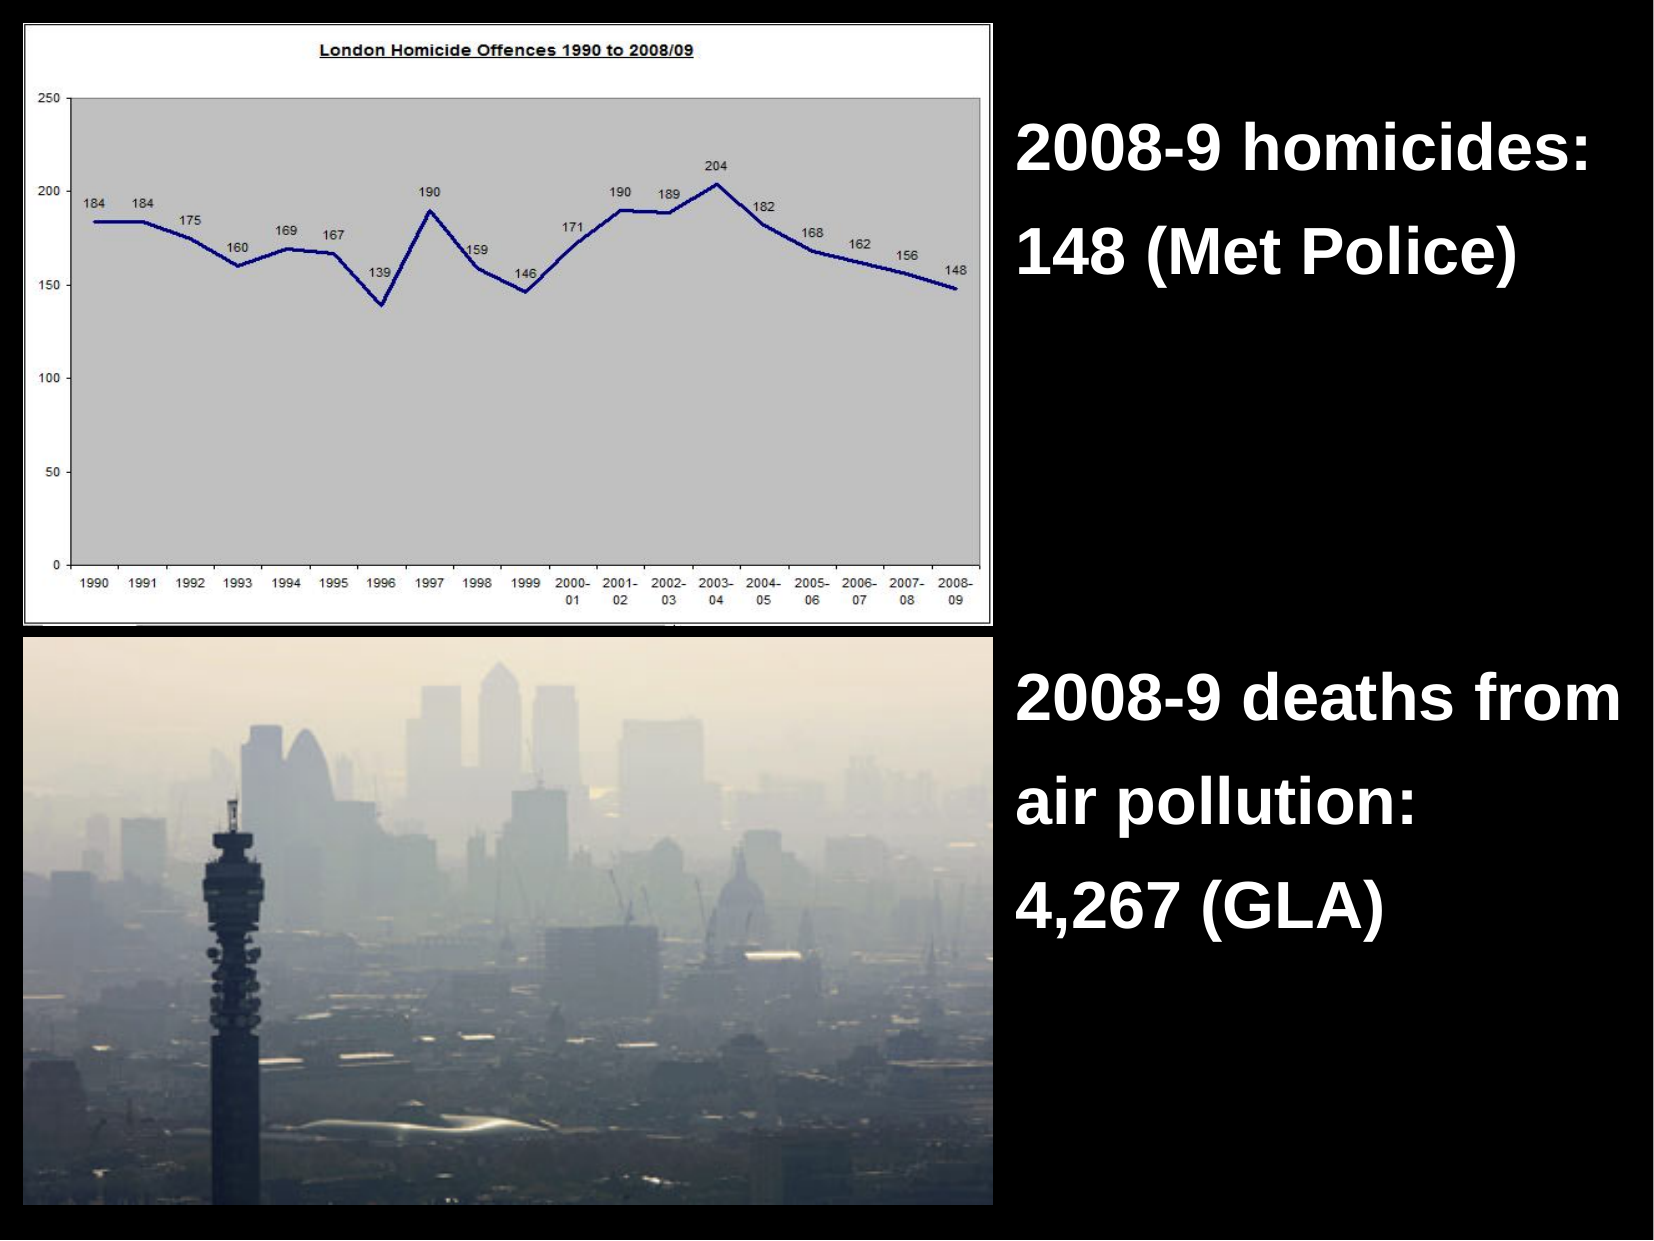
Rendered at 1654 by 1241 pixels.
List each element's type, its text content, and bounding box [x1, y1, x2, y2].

list 2008-9 homicides: 148 (Met Police) [1015, 106, 1654, 438]
picture [23, 637, 993, 1205]
list 2008-9 deaths from air pollution: 4,267 (GLA) [1015, 656, 1654, 1123]
picture [23, 23, 993, 626]
